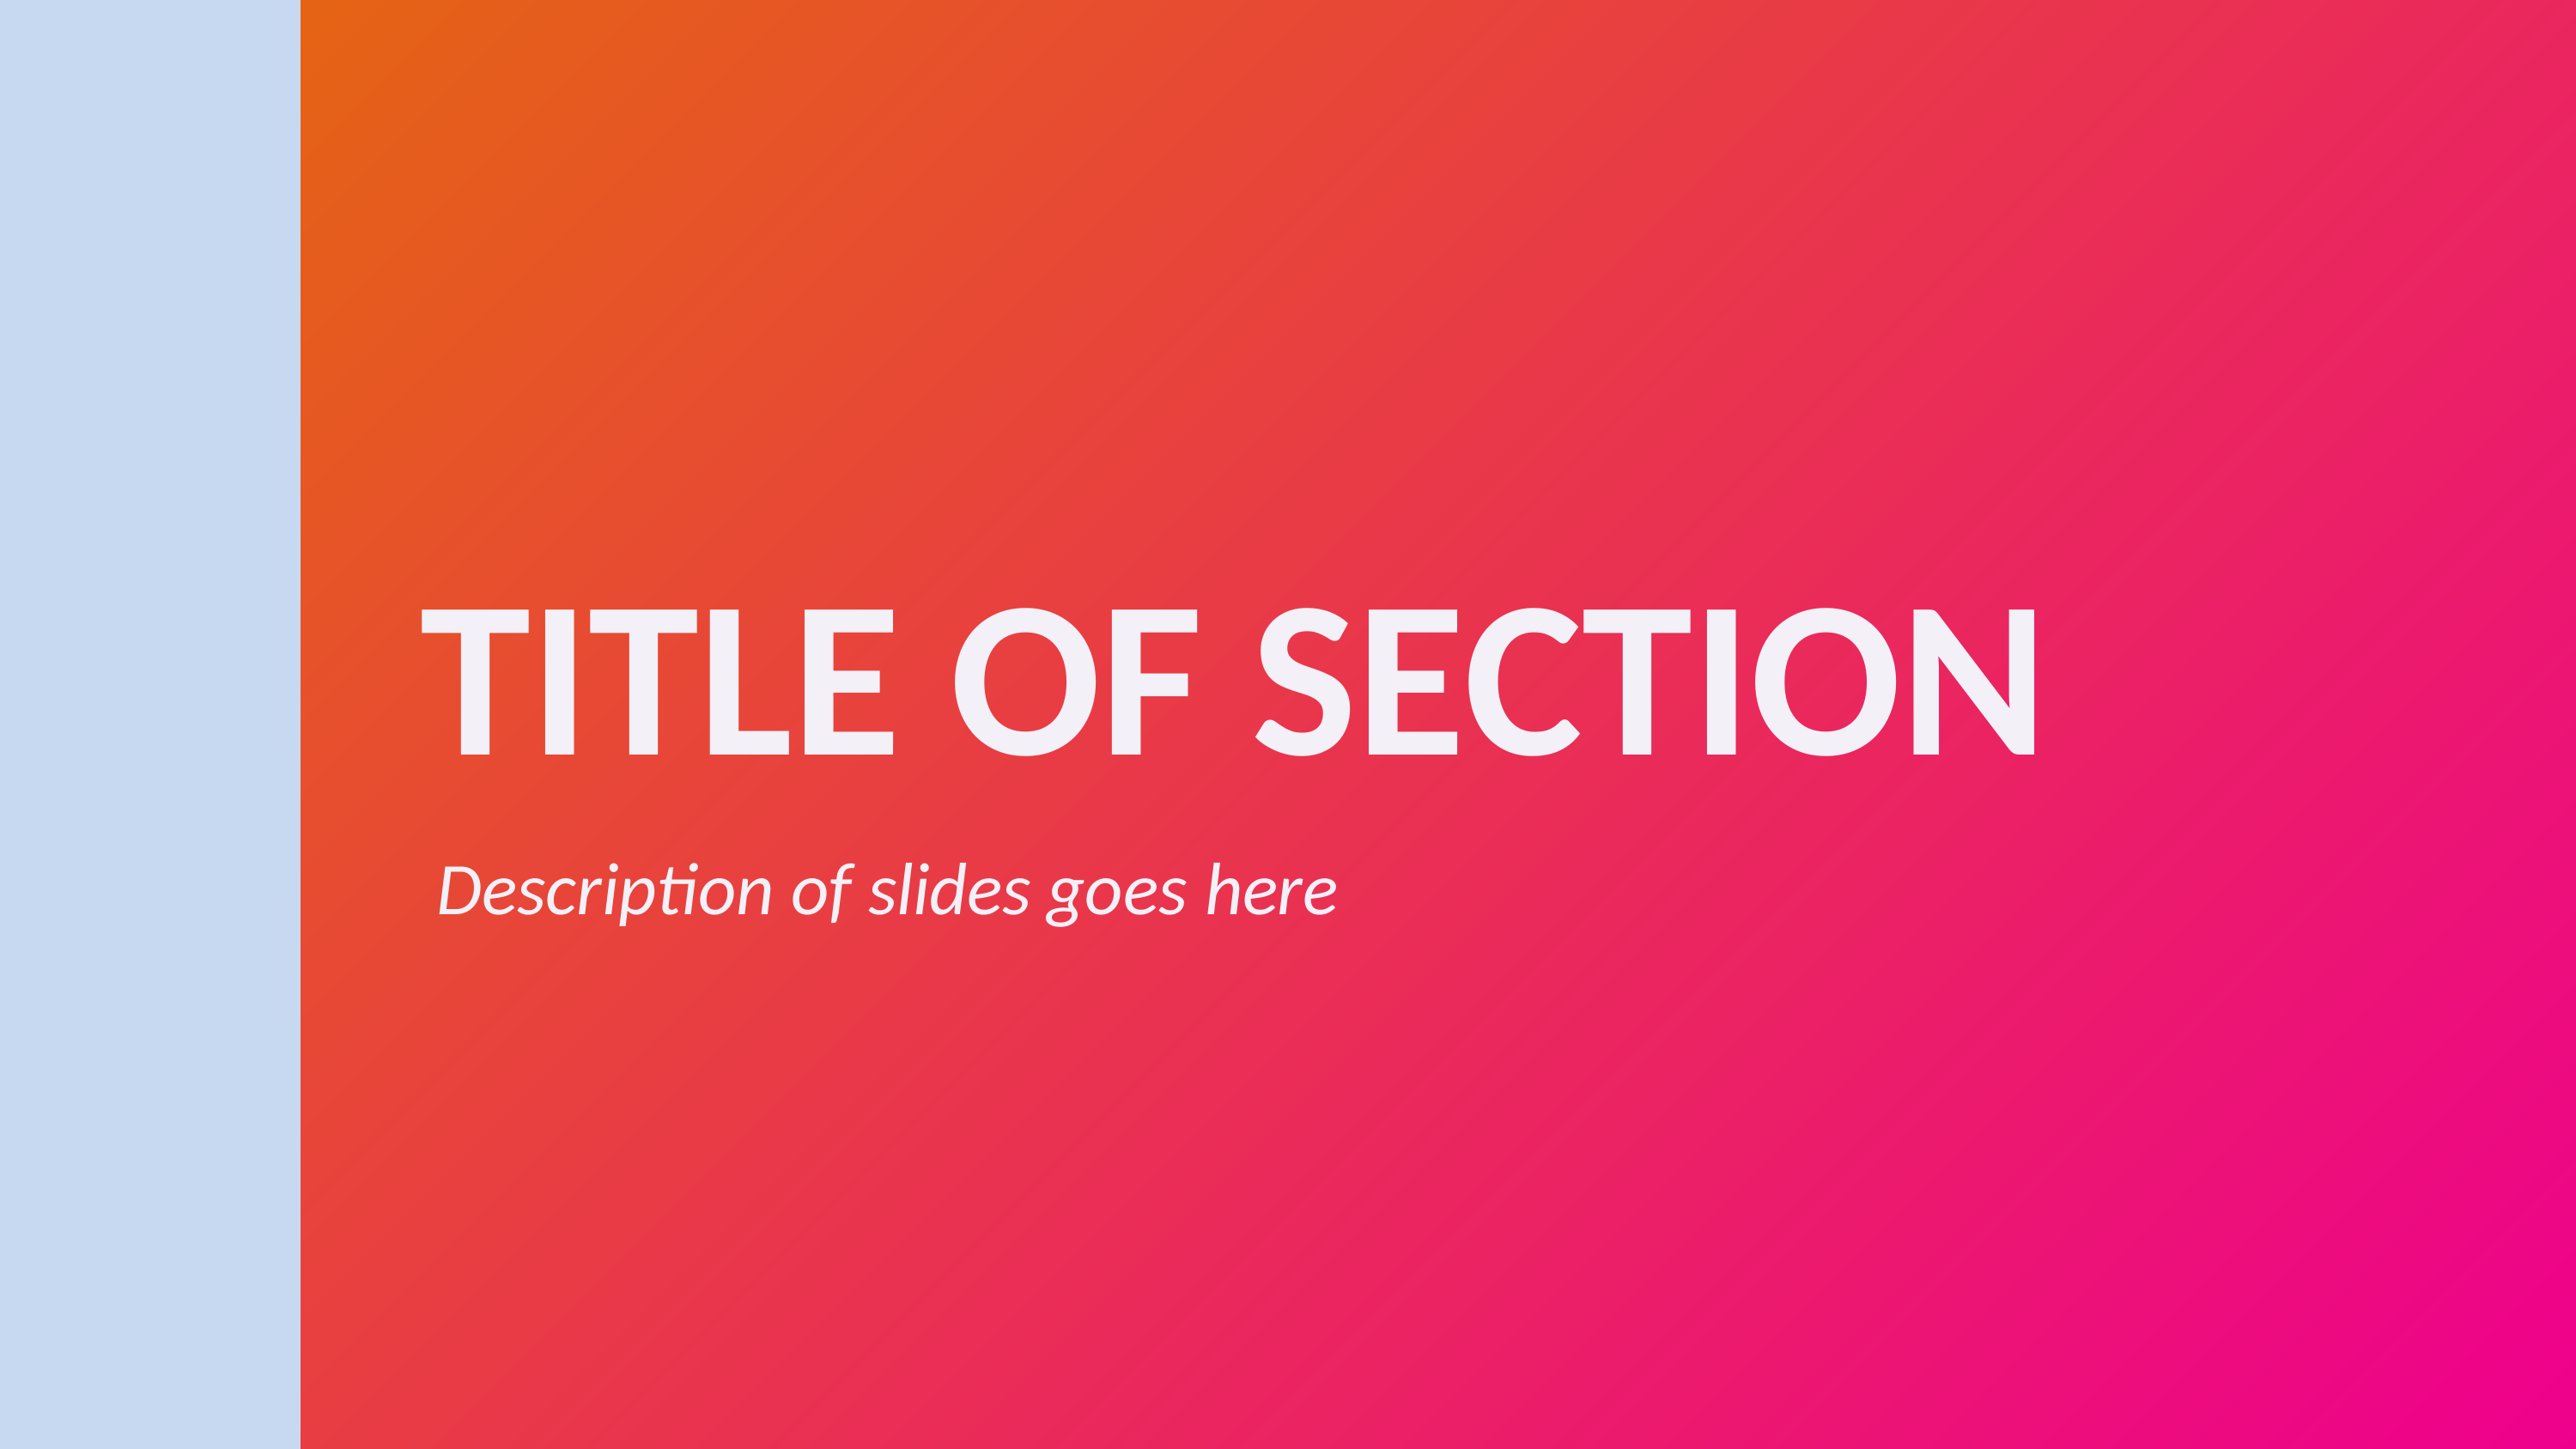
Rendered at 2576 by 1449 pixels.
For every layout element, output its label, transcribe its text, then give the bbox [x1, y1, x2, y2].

text_box TITLE OF SECTION Description of slides goes here [418, 380, 2391, 1198]
